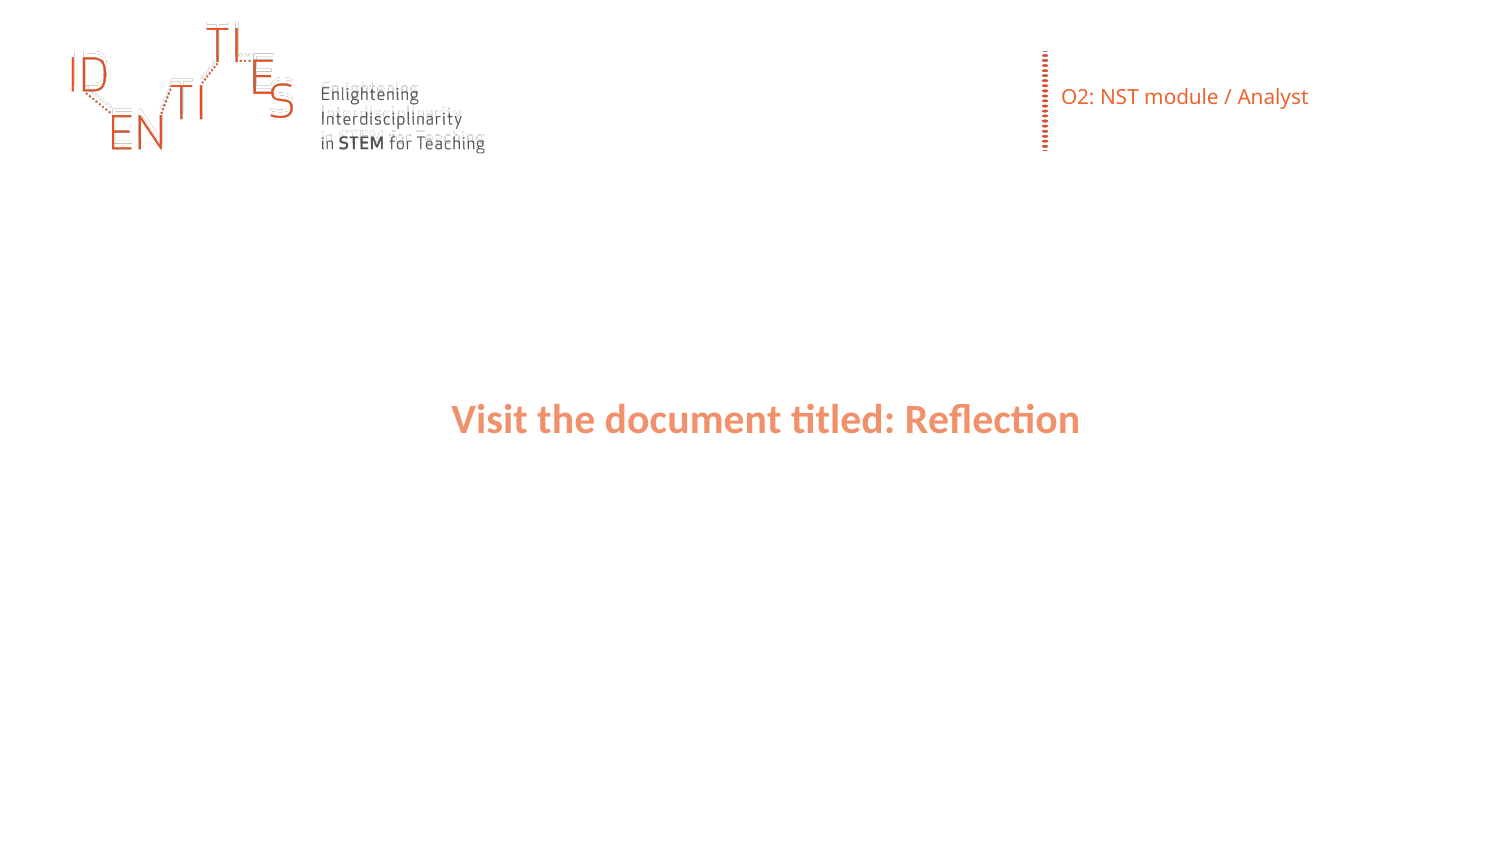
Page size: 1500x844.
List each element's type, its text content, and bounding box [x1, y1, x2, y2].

text_box O2: NST module / Analyst [1046, 76, 1468, 157]
text_box Visit the document titled: Reflection [56, 384, 1476, 450]
picture [1042, 51, 1051, 151]
picture [71, 18, 485, 157]
